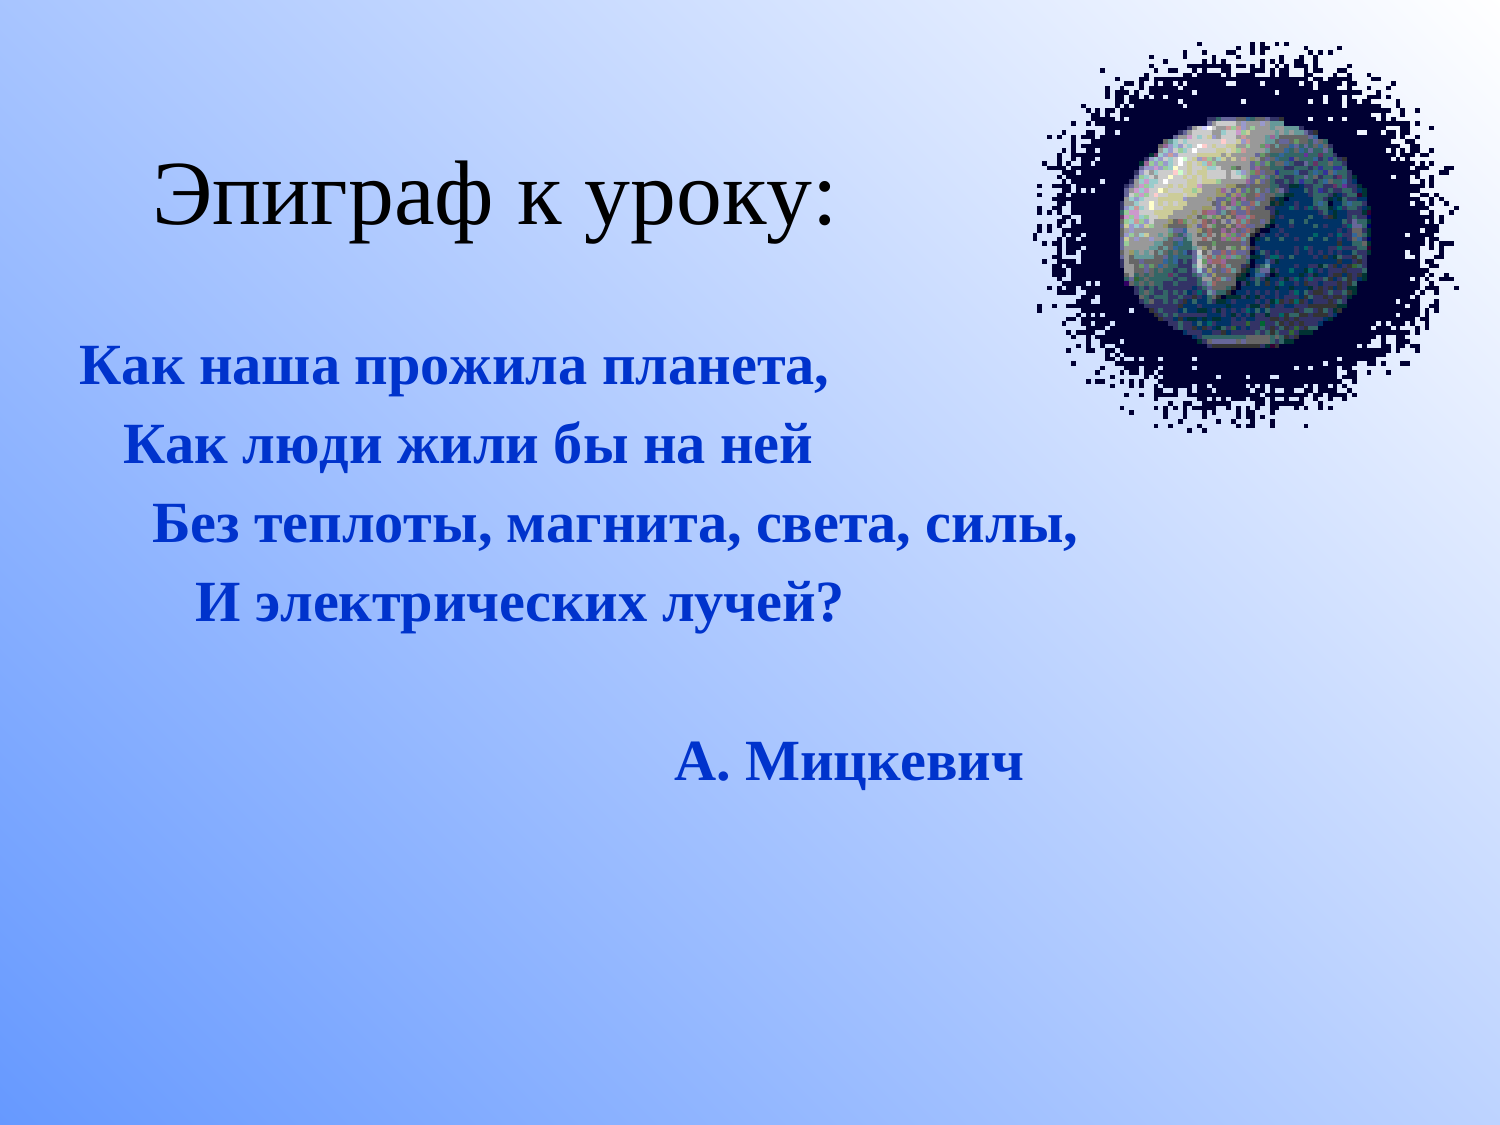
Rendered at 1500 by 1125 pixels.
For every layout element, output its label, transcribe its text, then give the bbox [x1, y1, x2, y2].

picture [1033, 42, 1459, 433]
list Как наша прожила планета, Как люди жили бы на ней Без теплоты, магнита, света, силы, И электрических лучей? А. Мицкевич [64, 324, 1188, 1045]
title Эпиграф к уроку: [53, 99, 939, 288]
